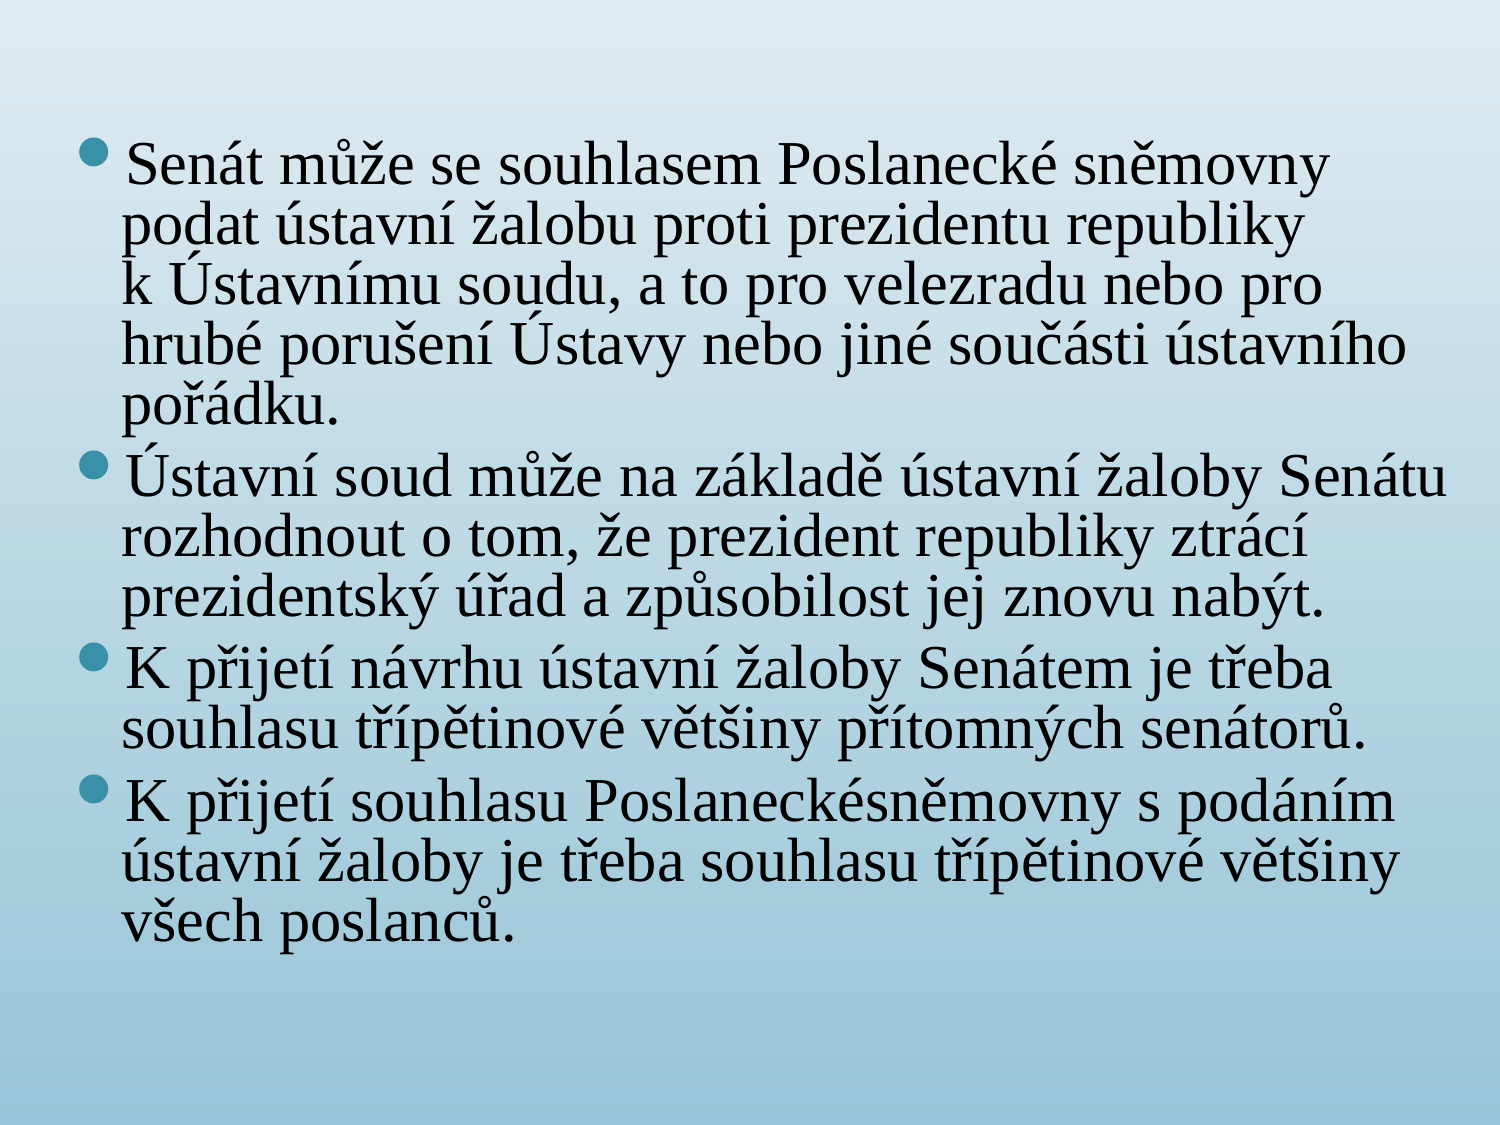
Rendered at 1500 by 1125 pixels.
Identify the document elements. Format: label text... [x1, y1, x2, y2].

list Senát může se souhlasem Poslanecké sněmovny podat ústavní žalobu proti prezidentu republiky k Ústavnímu soudu, a to pro velezradu nebo pro hrubé porušení Ústavy nebo jiné součásti ústavního pořádku. Ústavní soud může na základě ústavní žaloby Senátu rozhodnout o tom, že prezident republiky ztrácí prezidentský úřad a způsobilost jej znovu nabýt. K přijetí návrhu ústavní žaloby Senátem je třeba souhlasu třípětinové většiny přítomných senátorů. K přijetí souhlasu Poslaneckésněmovny s podáním ústavní žaloby je třeba souhlasu třípětinové většiny všech poslanců. [46, 128, 1466, 1026]
